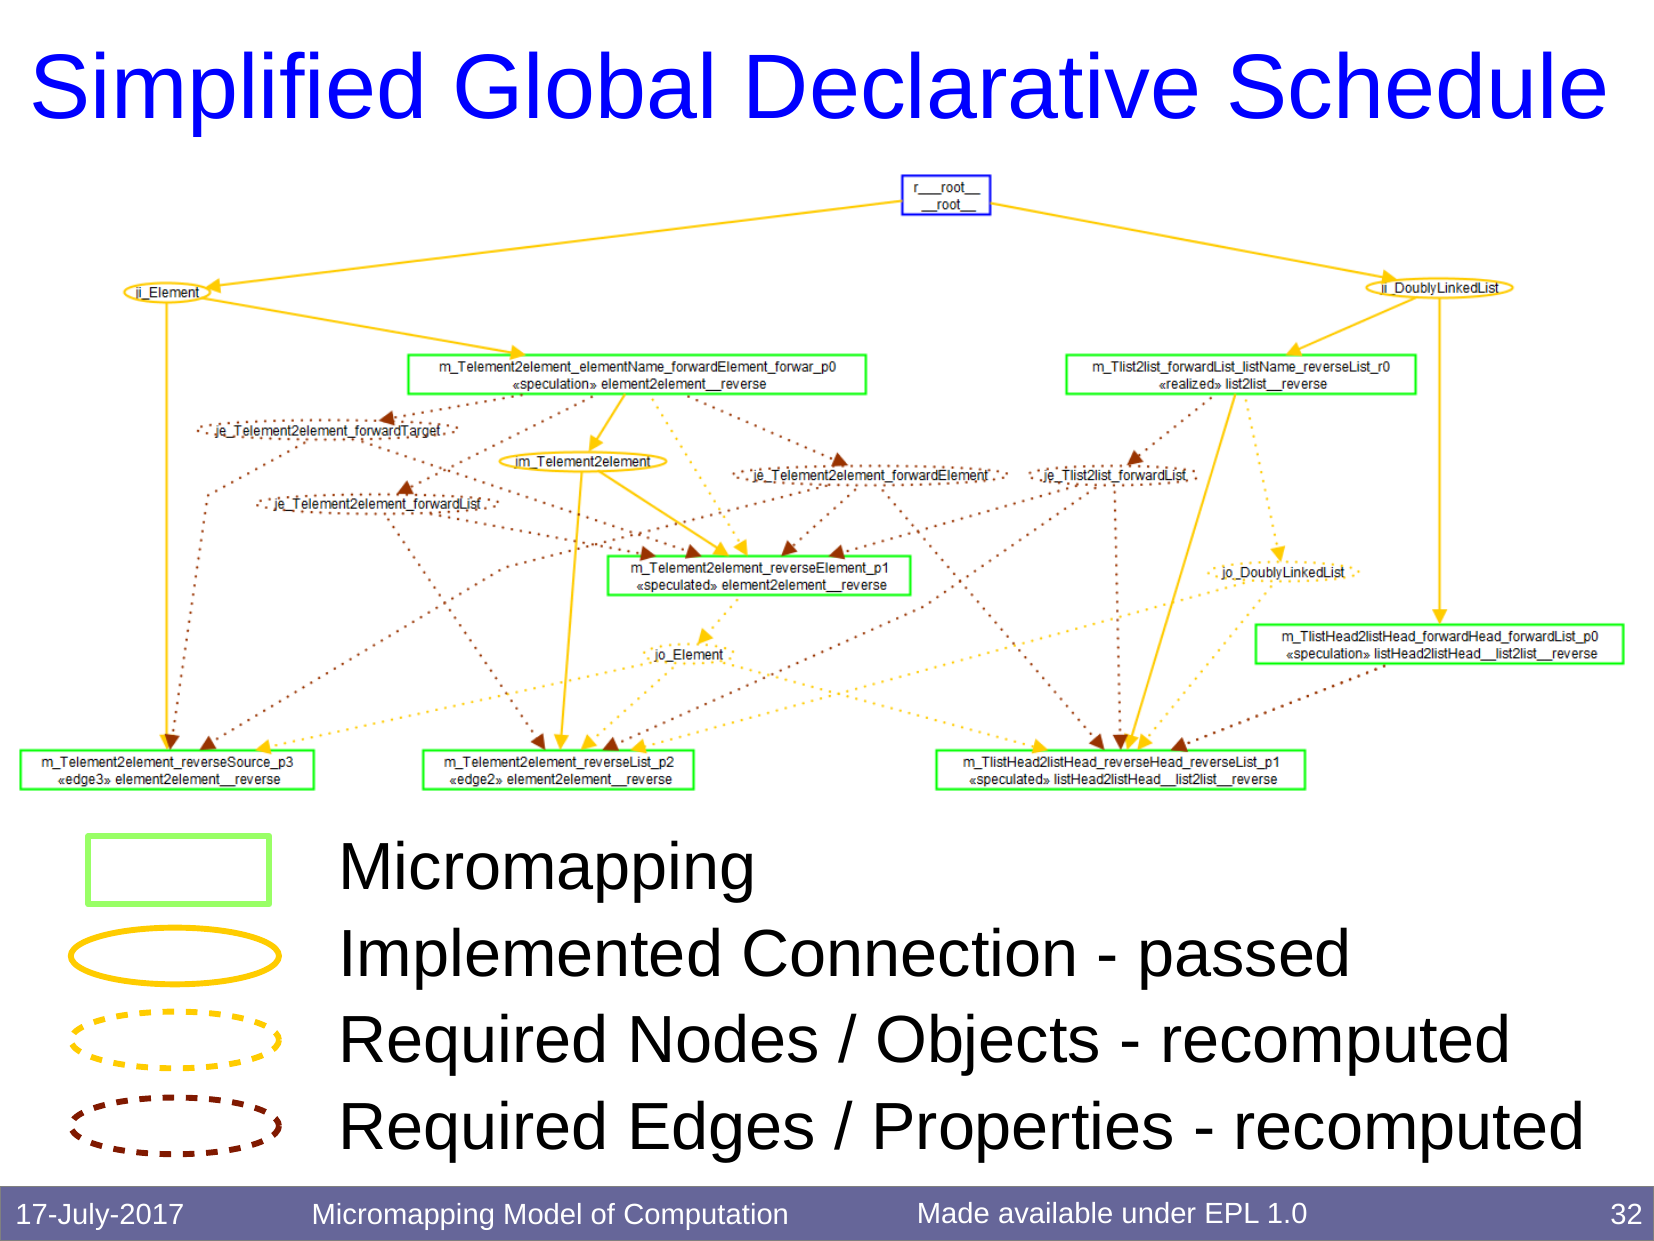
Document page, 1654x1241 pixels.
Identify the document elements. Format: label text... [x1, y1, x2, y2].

text_box [88, 835, 270, 905]
picture [19, 174, 1625, 791]
title Simplified Global Declarative Schedule [0, 0, 1654, 191]
text_box [70, 927, 279, 985]
text_box [70, 1011, 279, 1069]
text_box [70, 1097, 279, 1155]
list Micromapping Implemented Connection - passed Required Nodes / Objects - recomputed Required Edges / Properties - recomputed [338, 829, 1654, 1241]
